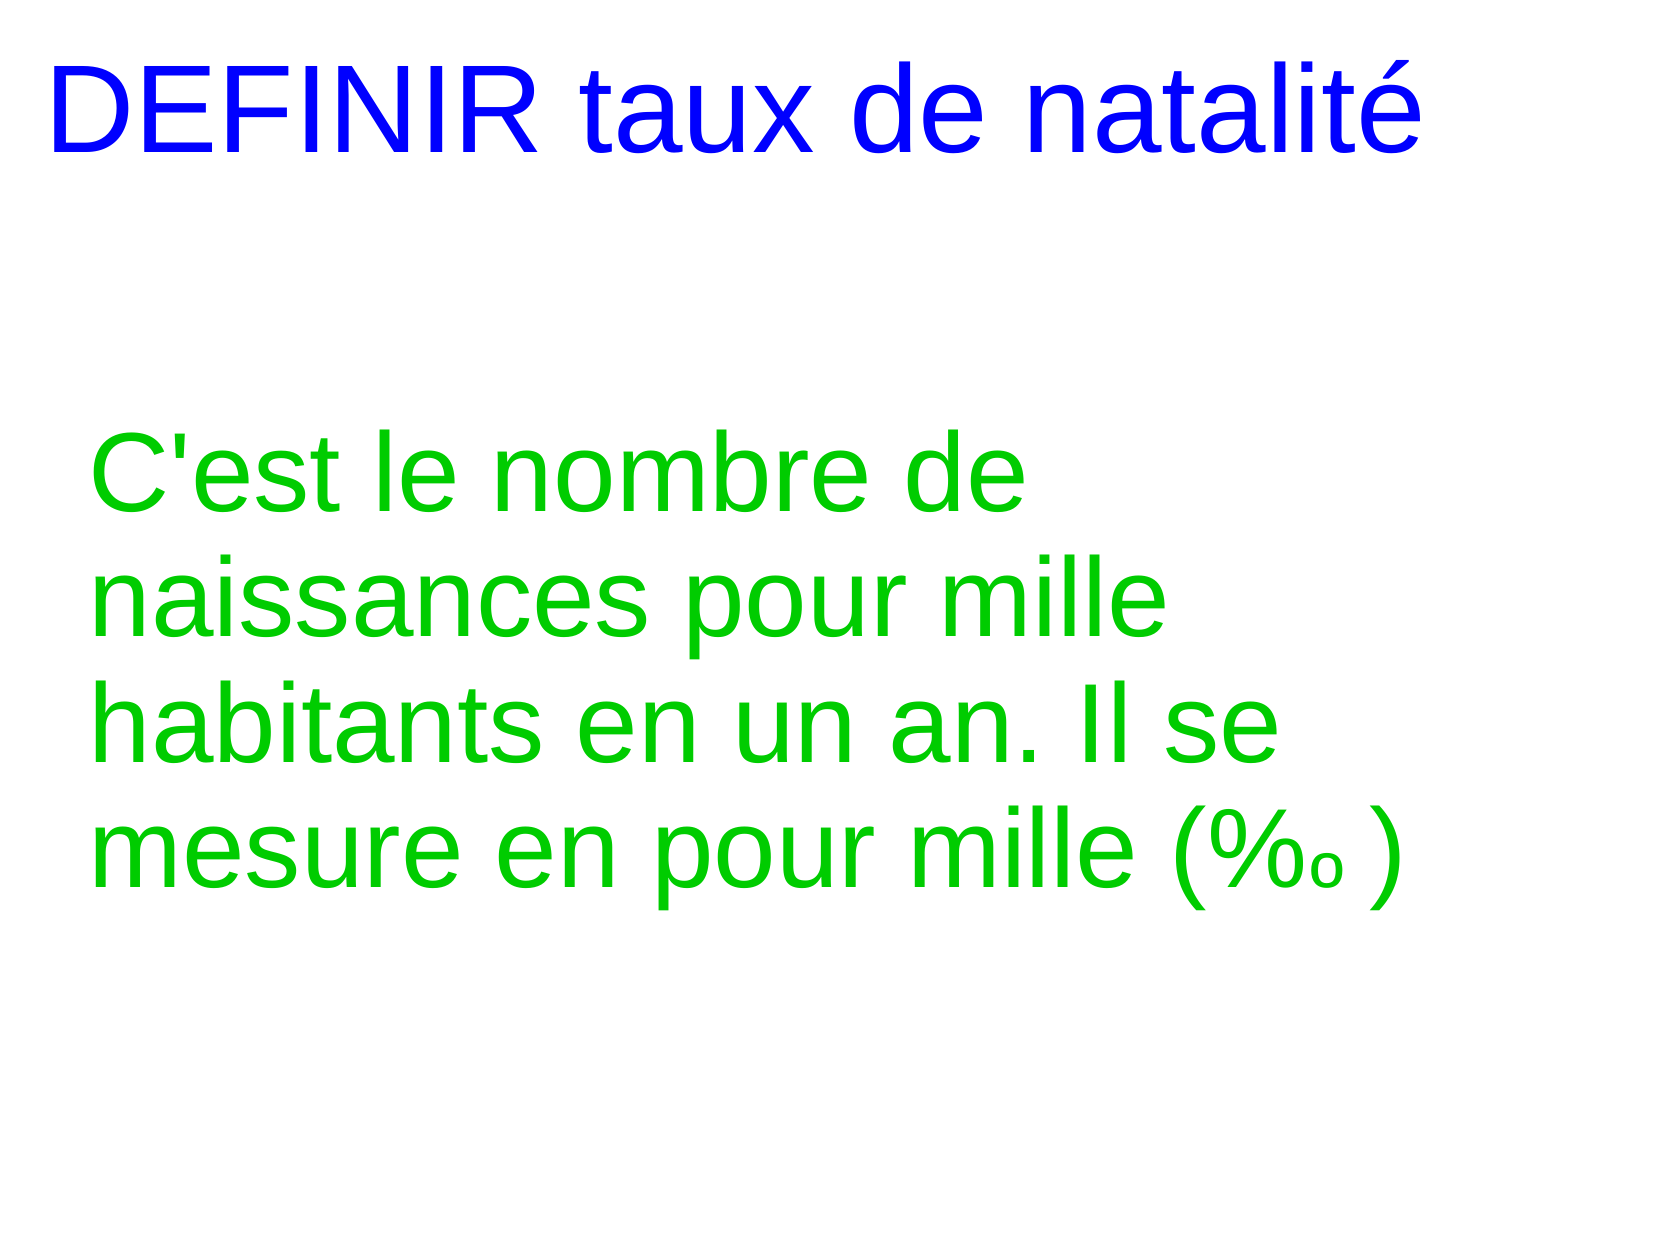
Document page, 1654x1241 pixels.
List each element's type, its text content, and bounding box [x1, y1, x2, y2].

title C'est le nombre de naissances pour mille habitants en un an. Il se mesure en pour mille (% ) [88, 354, 1577, 967]
text_box º [1295, 827, 1359, 945]
text_box DEFINIR taux de natalité [29, 32, 1625, 283]
